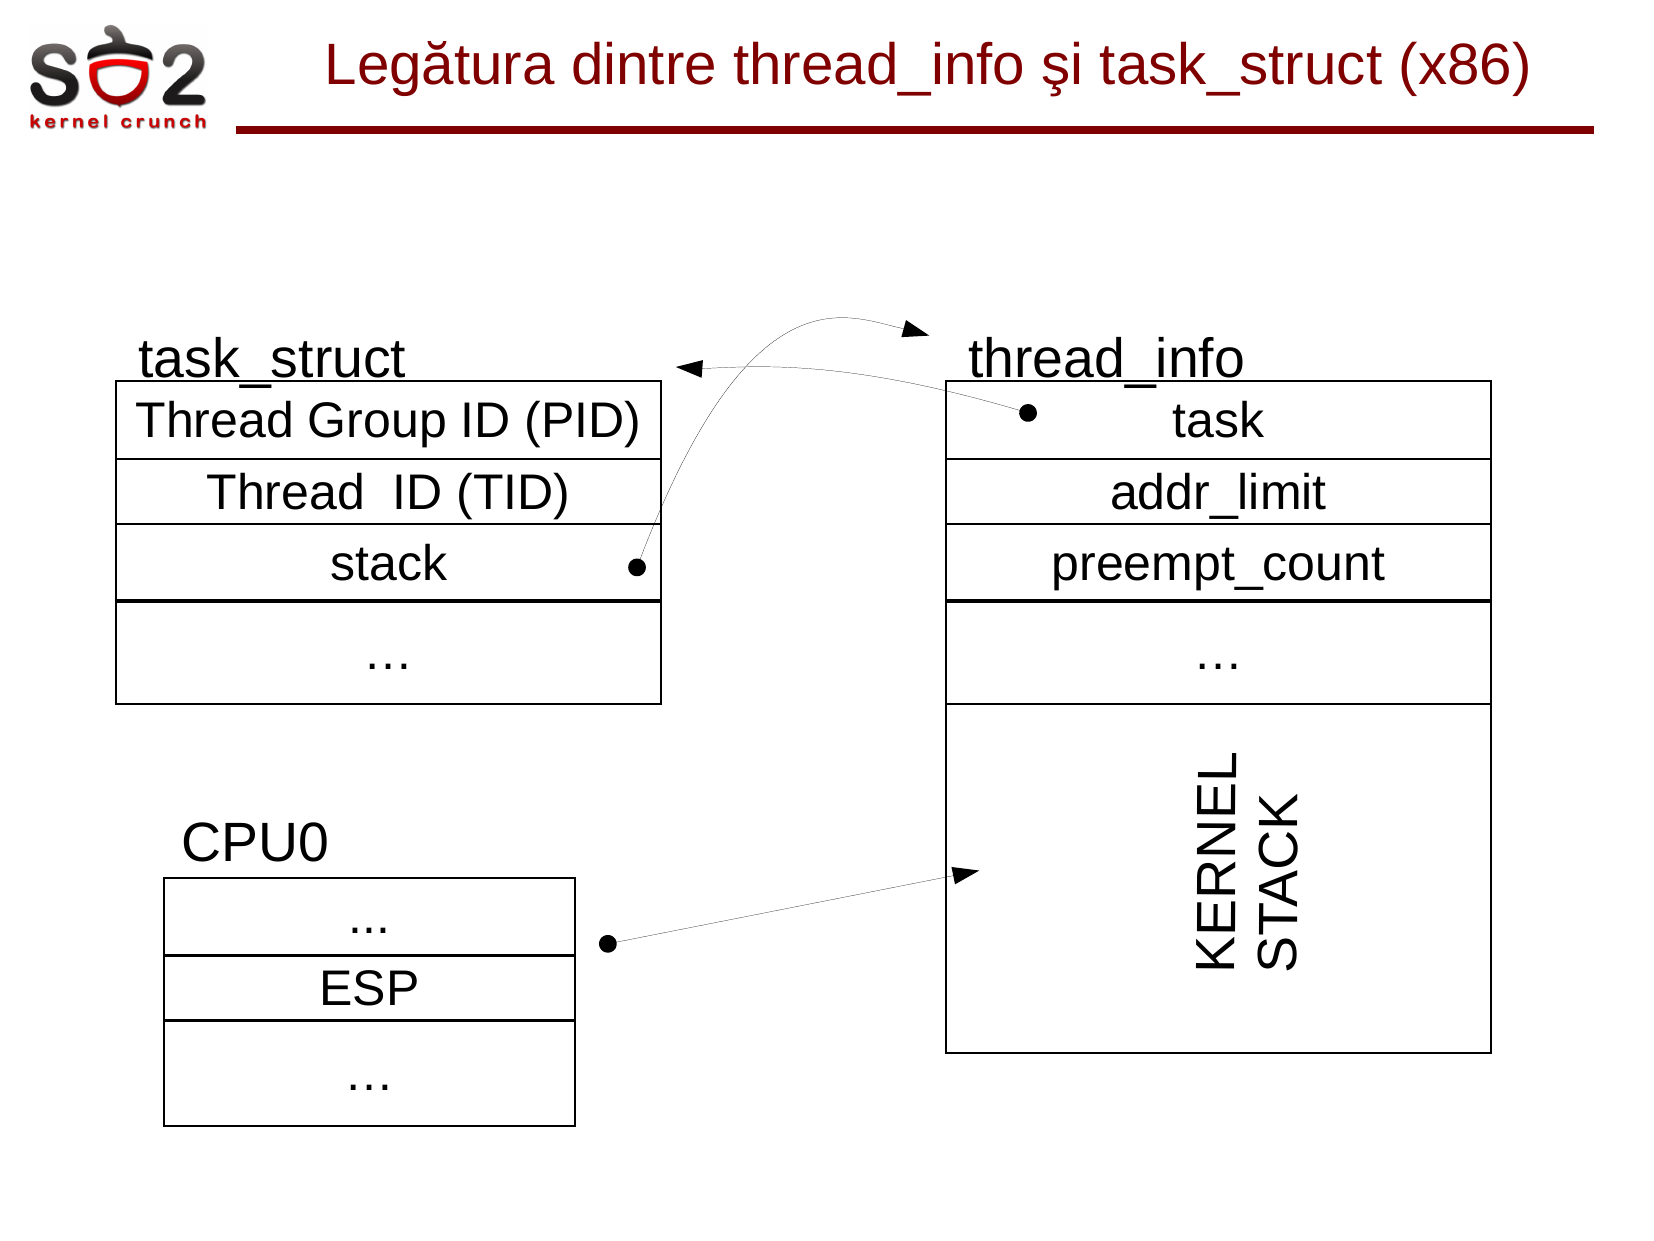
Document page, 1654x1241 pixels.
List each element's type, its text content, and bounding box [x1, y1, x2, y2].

text_box … [117, 603, 660, 703]
title Legătura dintre thread_info şi task_struct (x86) [121, 11, 1534, 119]
text_box Thread Group ID (PID) [116, 381, 662, 460]
text_box Thread ID (TID) [117, 460, 660, 524]
text_box task [946, 381, 1491, 460]
text_box preempt_count [946, 524, 1491, 603]
text_box task_struct [123, 319, 431, 398]
text_box stack [116, 524, 662, 603]
text_box KERNEL STACK [1177, 720, 1318, 989]
text_box addr_limit [947, 460, 1490, 524]
text_box … [947, 603, 1490, 705]
text_box CPU0 [166, 803, 402, 944]
text_box ... [164, 877, 575, 956]
text_box … [165, 1020, 574, 1125]
picture [29, 23, 207, 130]
text_box thread_info [953, 319, 1261, 398]
text_box ESP [165, 956, 574, 1020]
